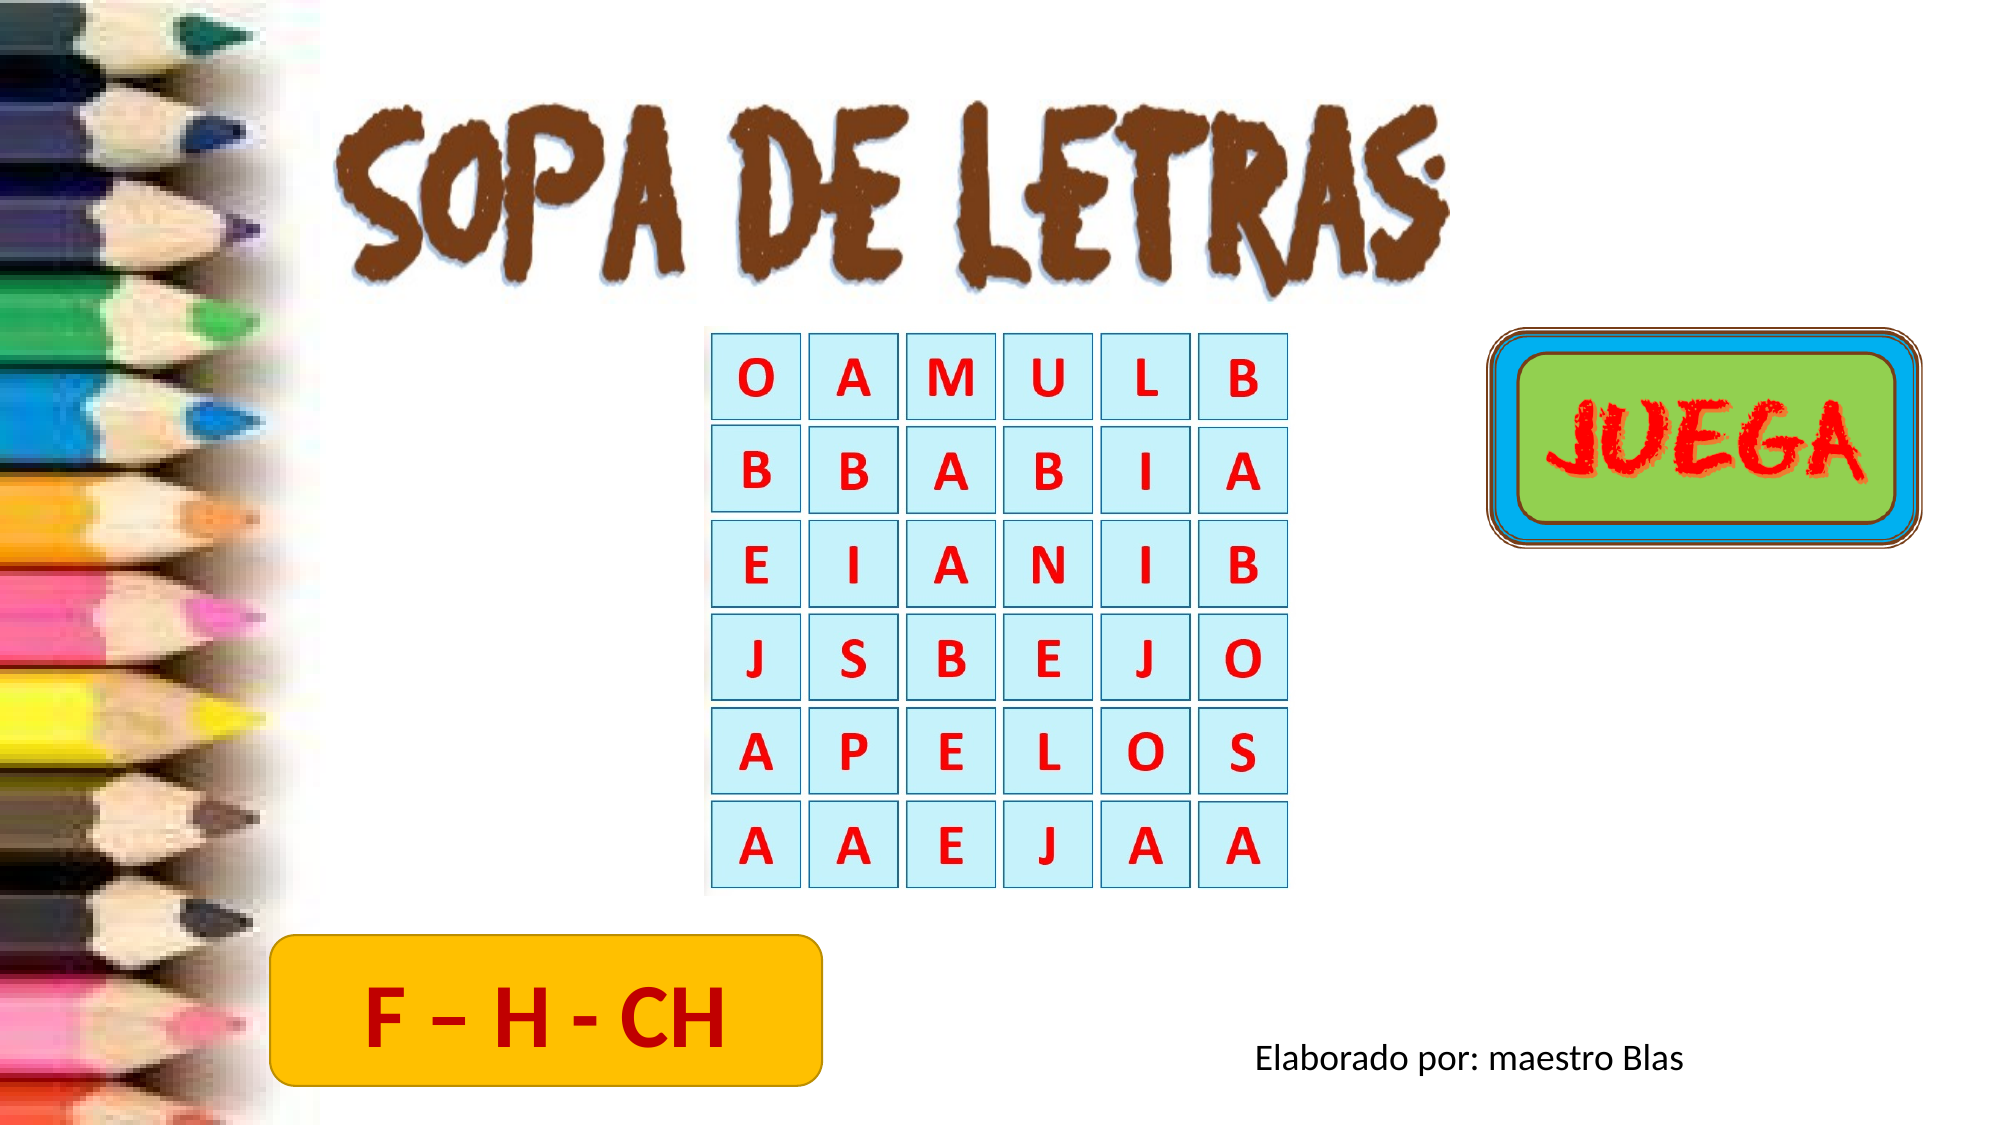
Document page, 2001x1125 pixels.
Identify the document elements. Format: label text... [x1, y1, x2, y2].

text_box Elaborado por: maestro Blas [1240, 1025, 1819, 1086]
text_box F – H - CH [270, 935, 823, 1086]
picture [0, 0, 2001, 1125]
